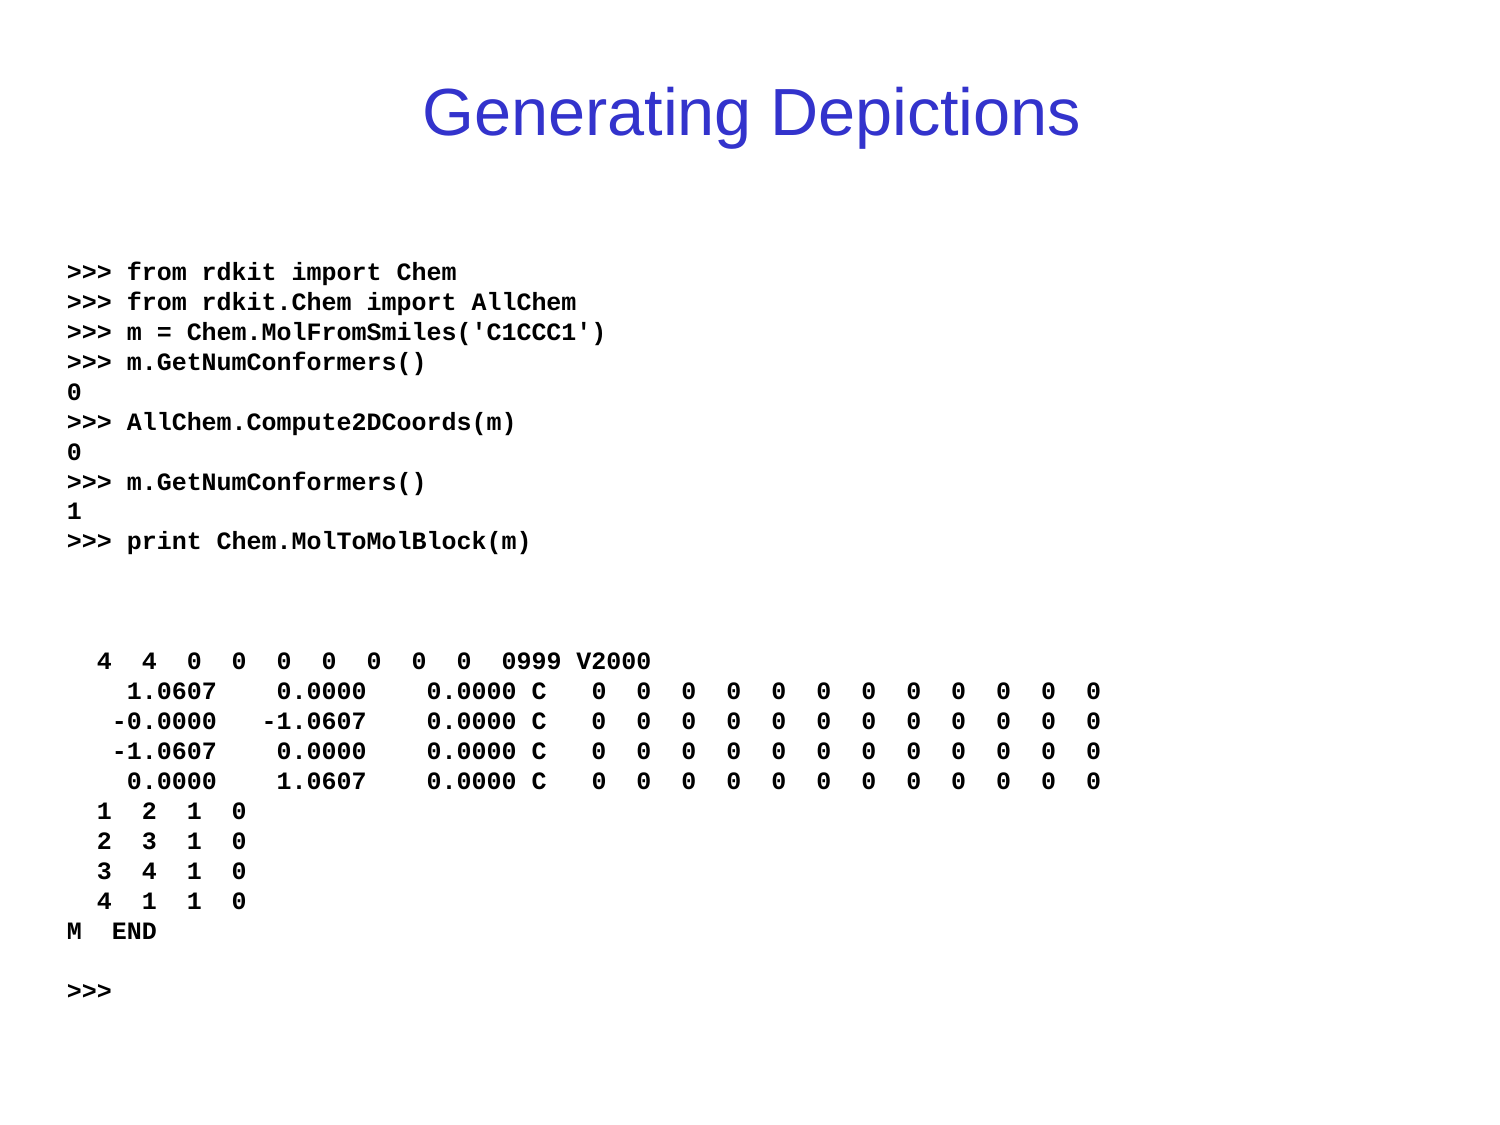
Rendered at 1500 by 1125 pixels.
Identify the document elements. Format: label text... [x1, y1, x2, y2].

title Generating Depictions [116, 14, 1388, 203]
text_box >>> from rdkit import Chem >>> from rdkit.Chem import AllChem >>> m = Chem.MolFromSmiles('C1CCC1') >>> m.GetNumConformers() 0 >>> AllChem.Compute2DCoords(m) 0 >>> m.GetNumConformers() 1 >>> print Chem.MolToMolBlock(m) 4 4 0 0 0 0 0 0 0 0999 V2000 1.0607 0.0000 0.0000 C 0 0 0 0 0 0 0 0 0 0 0 0 -0.0000 -1.0607 0.0000 C 0 0 0 0 0 0 0 0 0 0 0 0 -1.0607 0.0000 0.0000 C 0 0 0 0 0 0 0 0 0 0 0 0 0.0000 1.0607 0.0000 C 0 0 0 0 0 0 0 0 0 0 0 0 1 2 1 0 2 3 1 0 3 4 1 0 4 1 1 0 M END >>> [52, 247, 1200, 1012]
